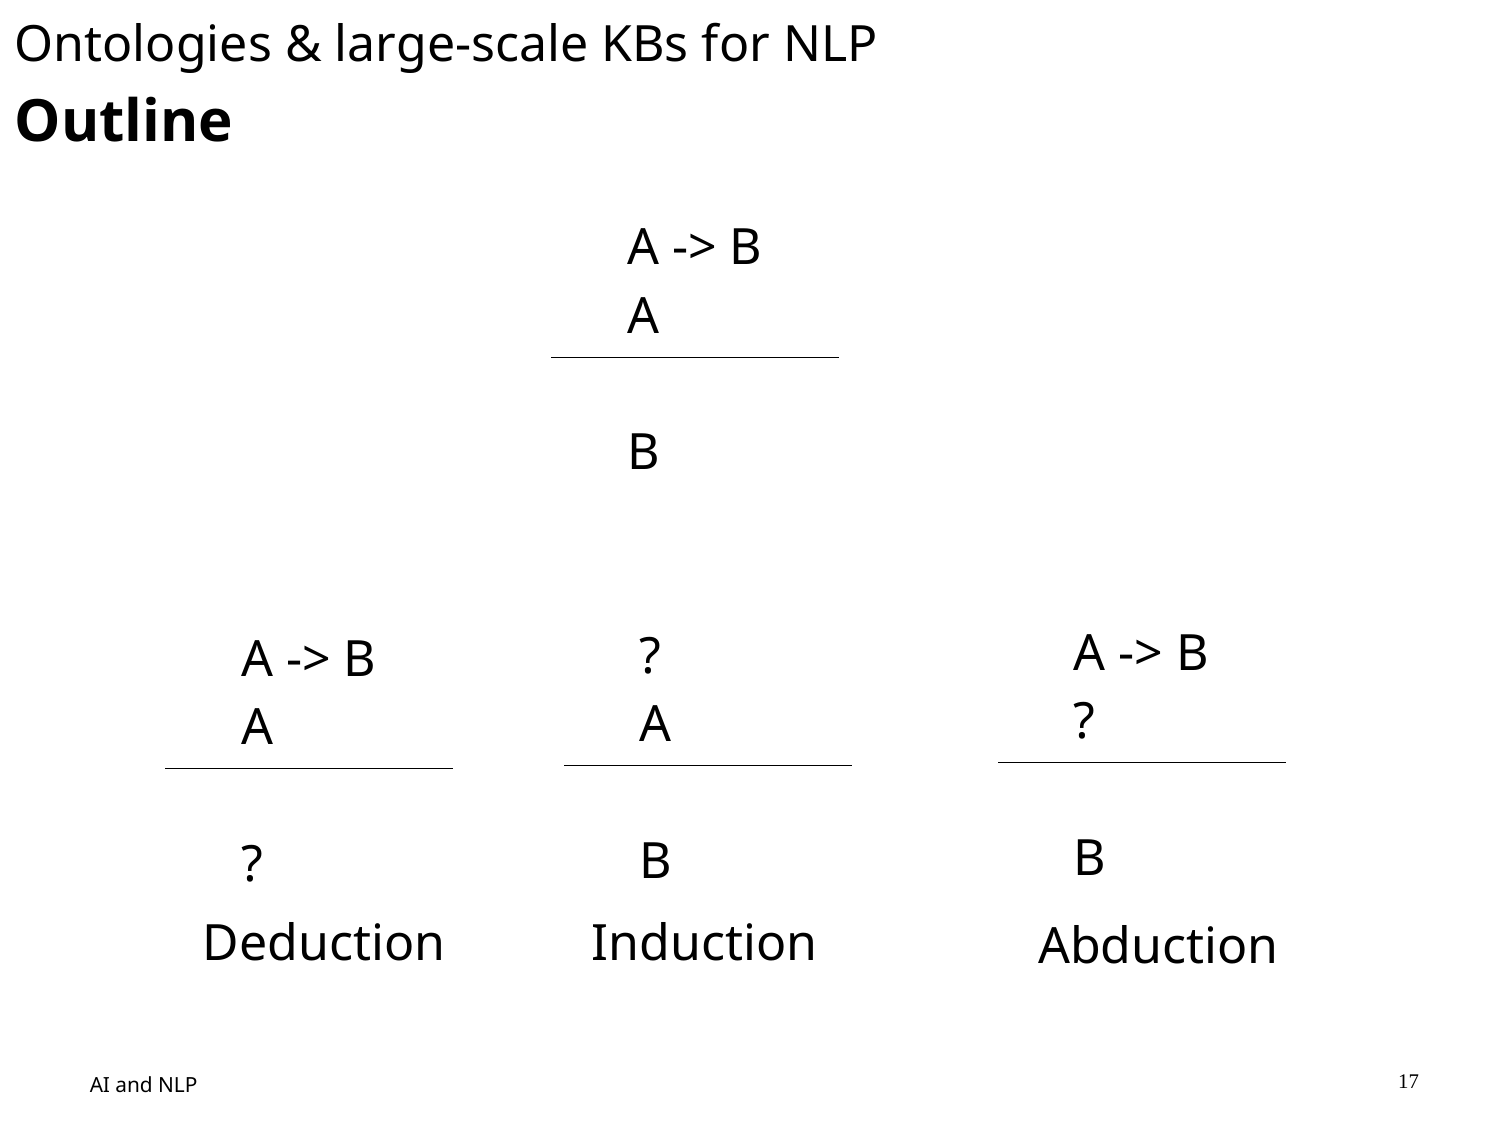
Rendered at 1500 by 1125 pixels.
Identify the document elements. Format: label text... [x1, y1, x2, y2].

text_box Abduction [1023, 902, 1276, 978]
text_box A -> B ? B [1058, 763, 1229, 866]
text_box A -> B A B [612, 358, 783, 461]
text_box A -> B A ? [226, 769, 397, 873]
text_box A -> B ? B [1058, 609, 1229, 762]
title Ontologies & large-scale KBs for NLP Outline [0, 0, 1500, 158]
text_box Deduction [188, 899, 443, 975]
text_box ? A B [624, 612, 688, 765]
text_box A -> B A ? [226, 615, 397, 768]
text_box ? A B [624, 766, 688, 870]
text_box Induction [577, 899, 810, 975]
text_box A -> B A B [612, 204, 783, 357]
